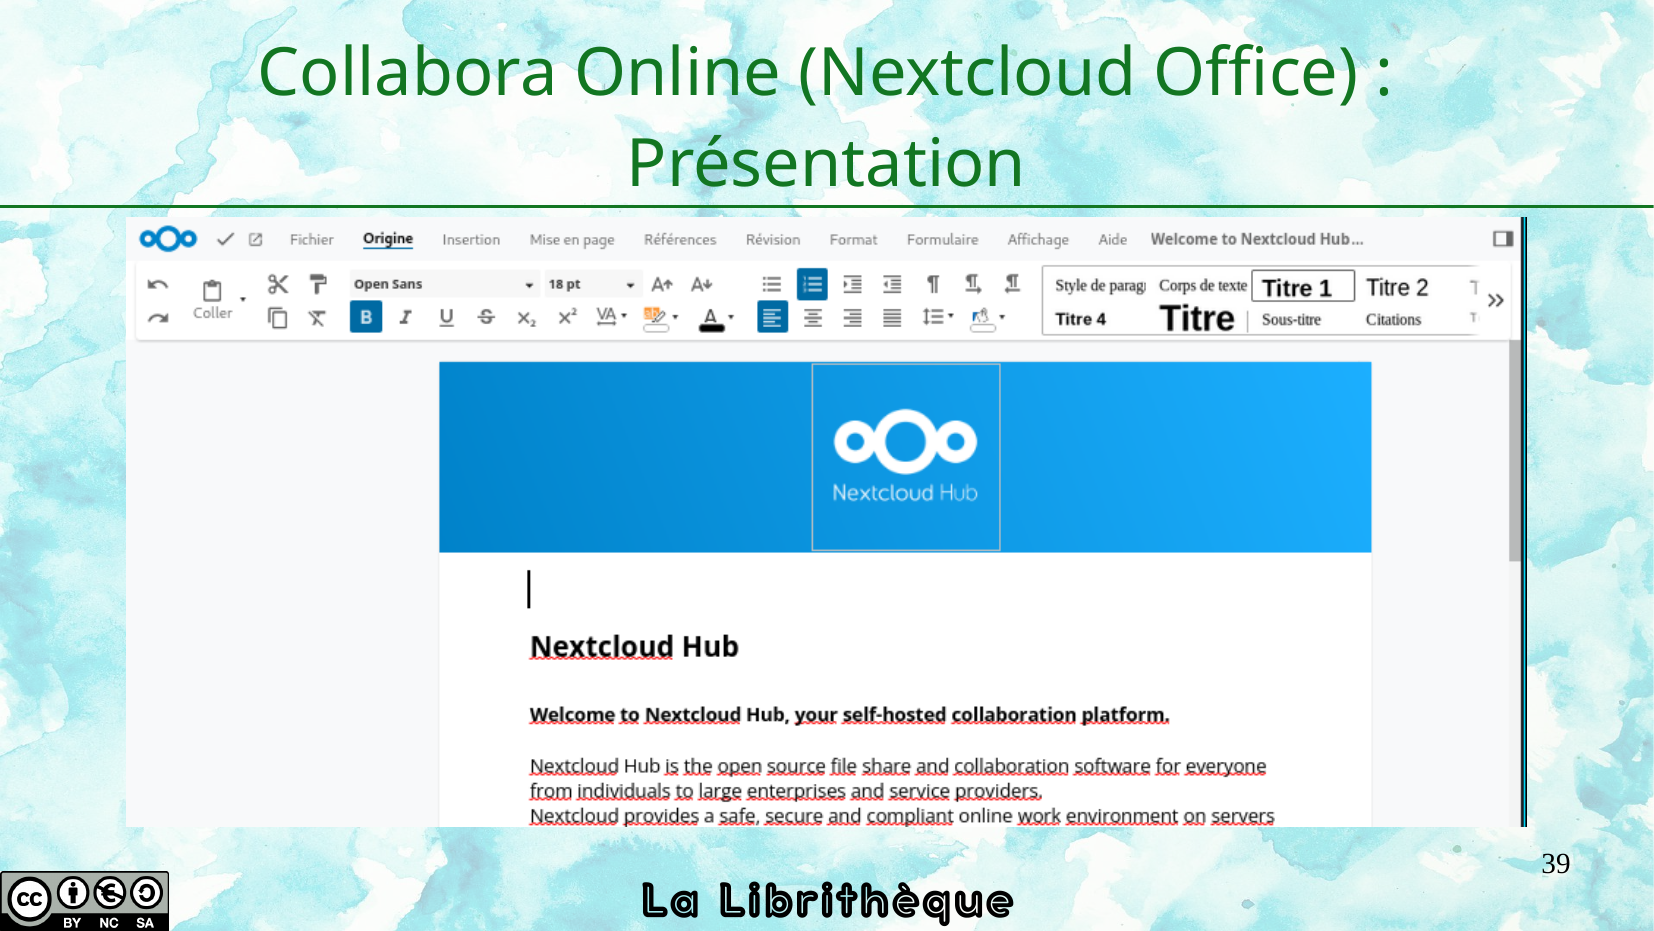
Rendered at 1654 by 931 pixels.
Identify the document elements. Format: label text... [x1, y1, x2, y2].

title Collabora Online (Nextcloud Office) : Présentation [82, 23, 1571, 206]
picture [0, 871, 169, 931]
picture [126, 217, 1527, 931]
